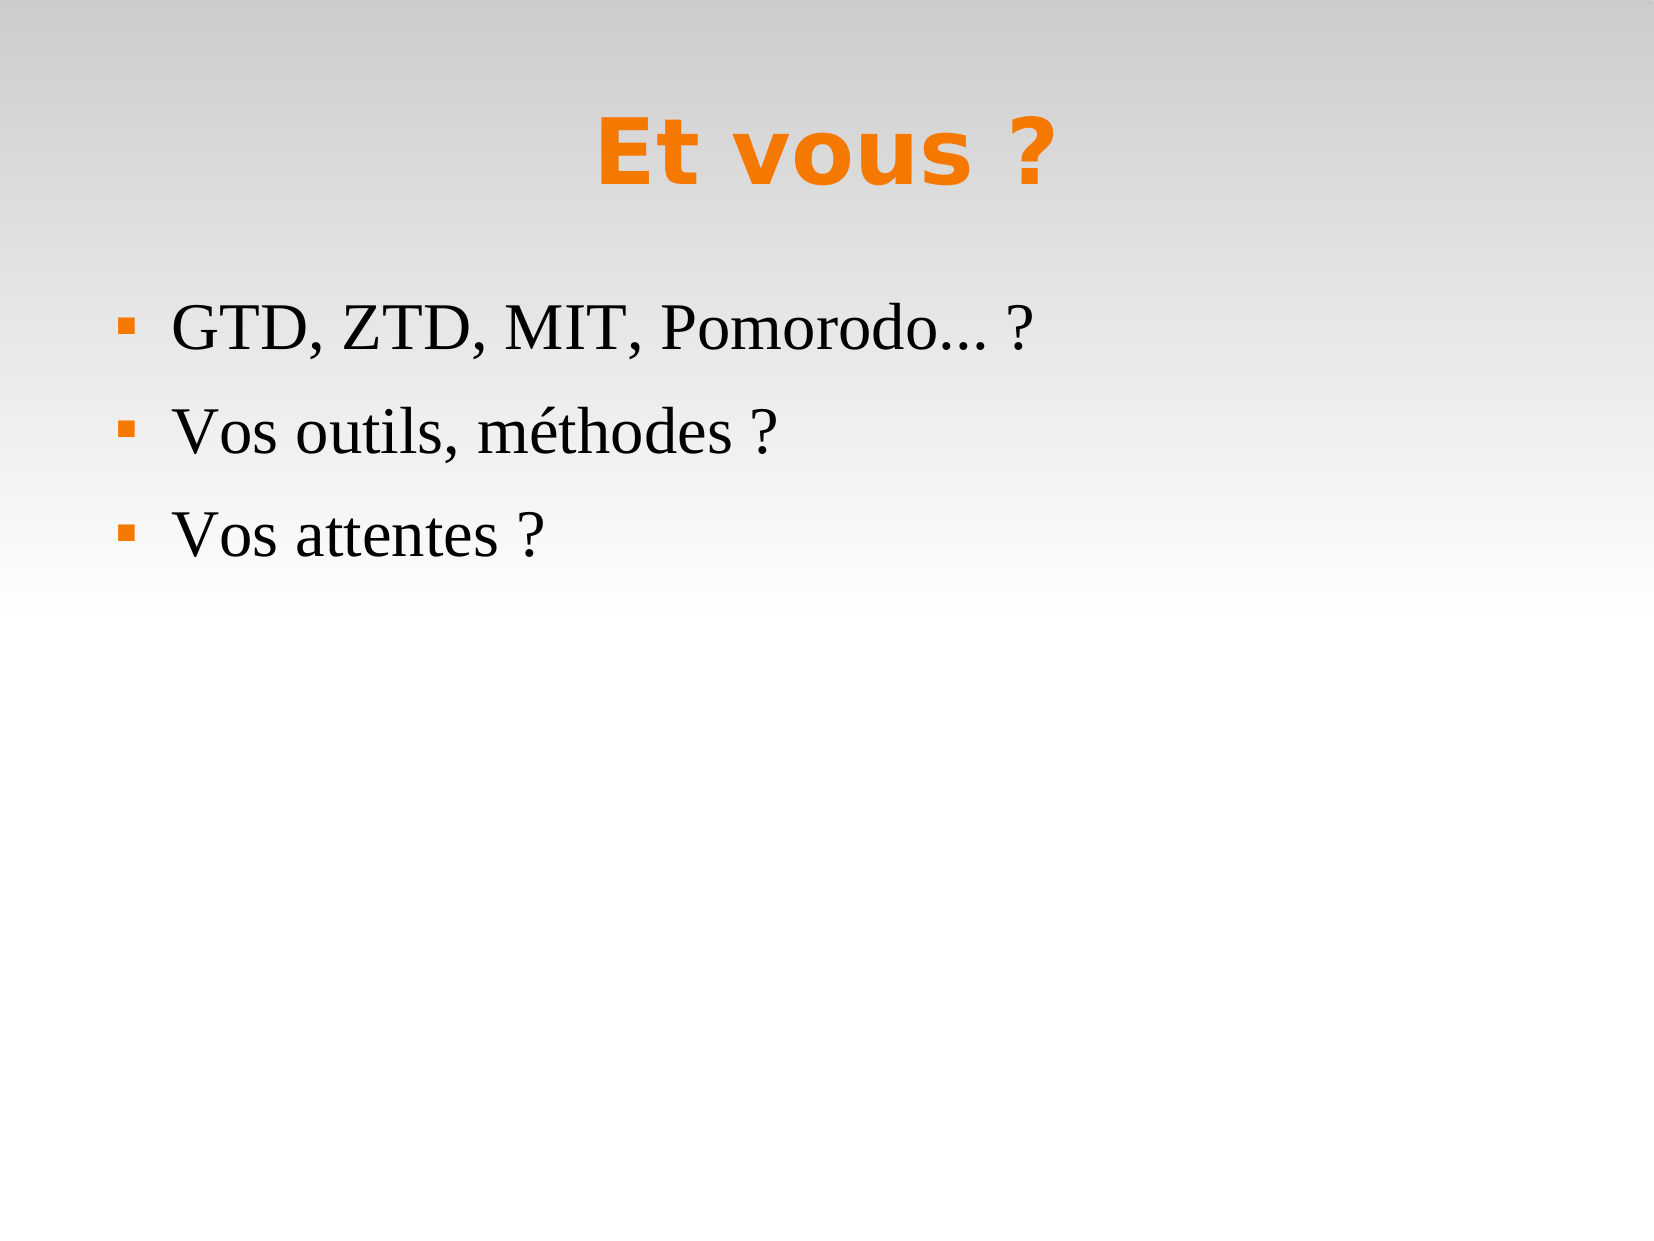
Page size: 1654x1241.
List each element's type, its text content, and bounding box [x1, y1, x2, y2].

title Et vous ? [82, 49, 1571, 257]
list GTD, ZTD, MIT, Pomorodo... ? Vos outils, méthodes ? Vos attentes ? [82, 290, 1571, 1109]
